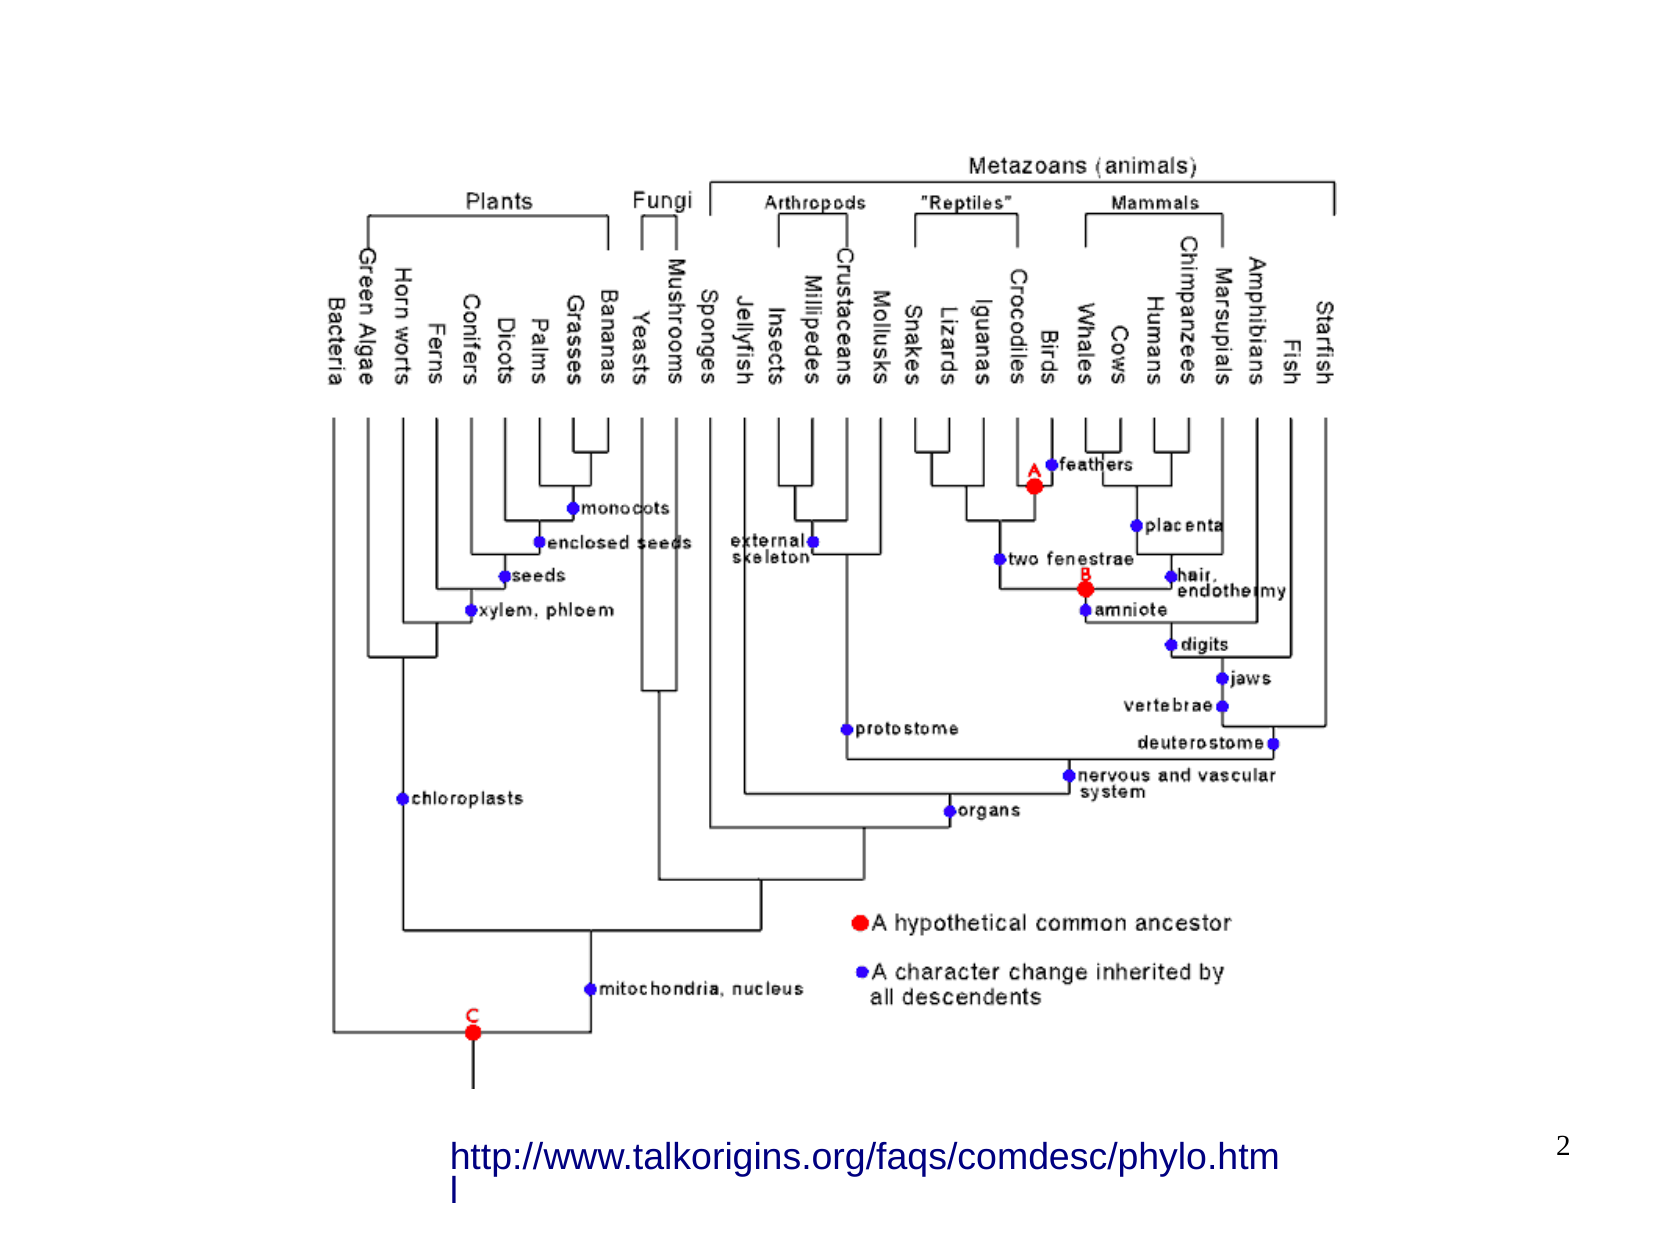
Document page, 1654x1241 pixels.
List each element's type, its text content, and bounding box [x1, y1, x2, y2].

picture [320, 152, 1337, 1089]
text_box http://www.talkorigins.org/faqs/comdesc/phylo.html [435, 1128, 1304, 1186]
